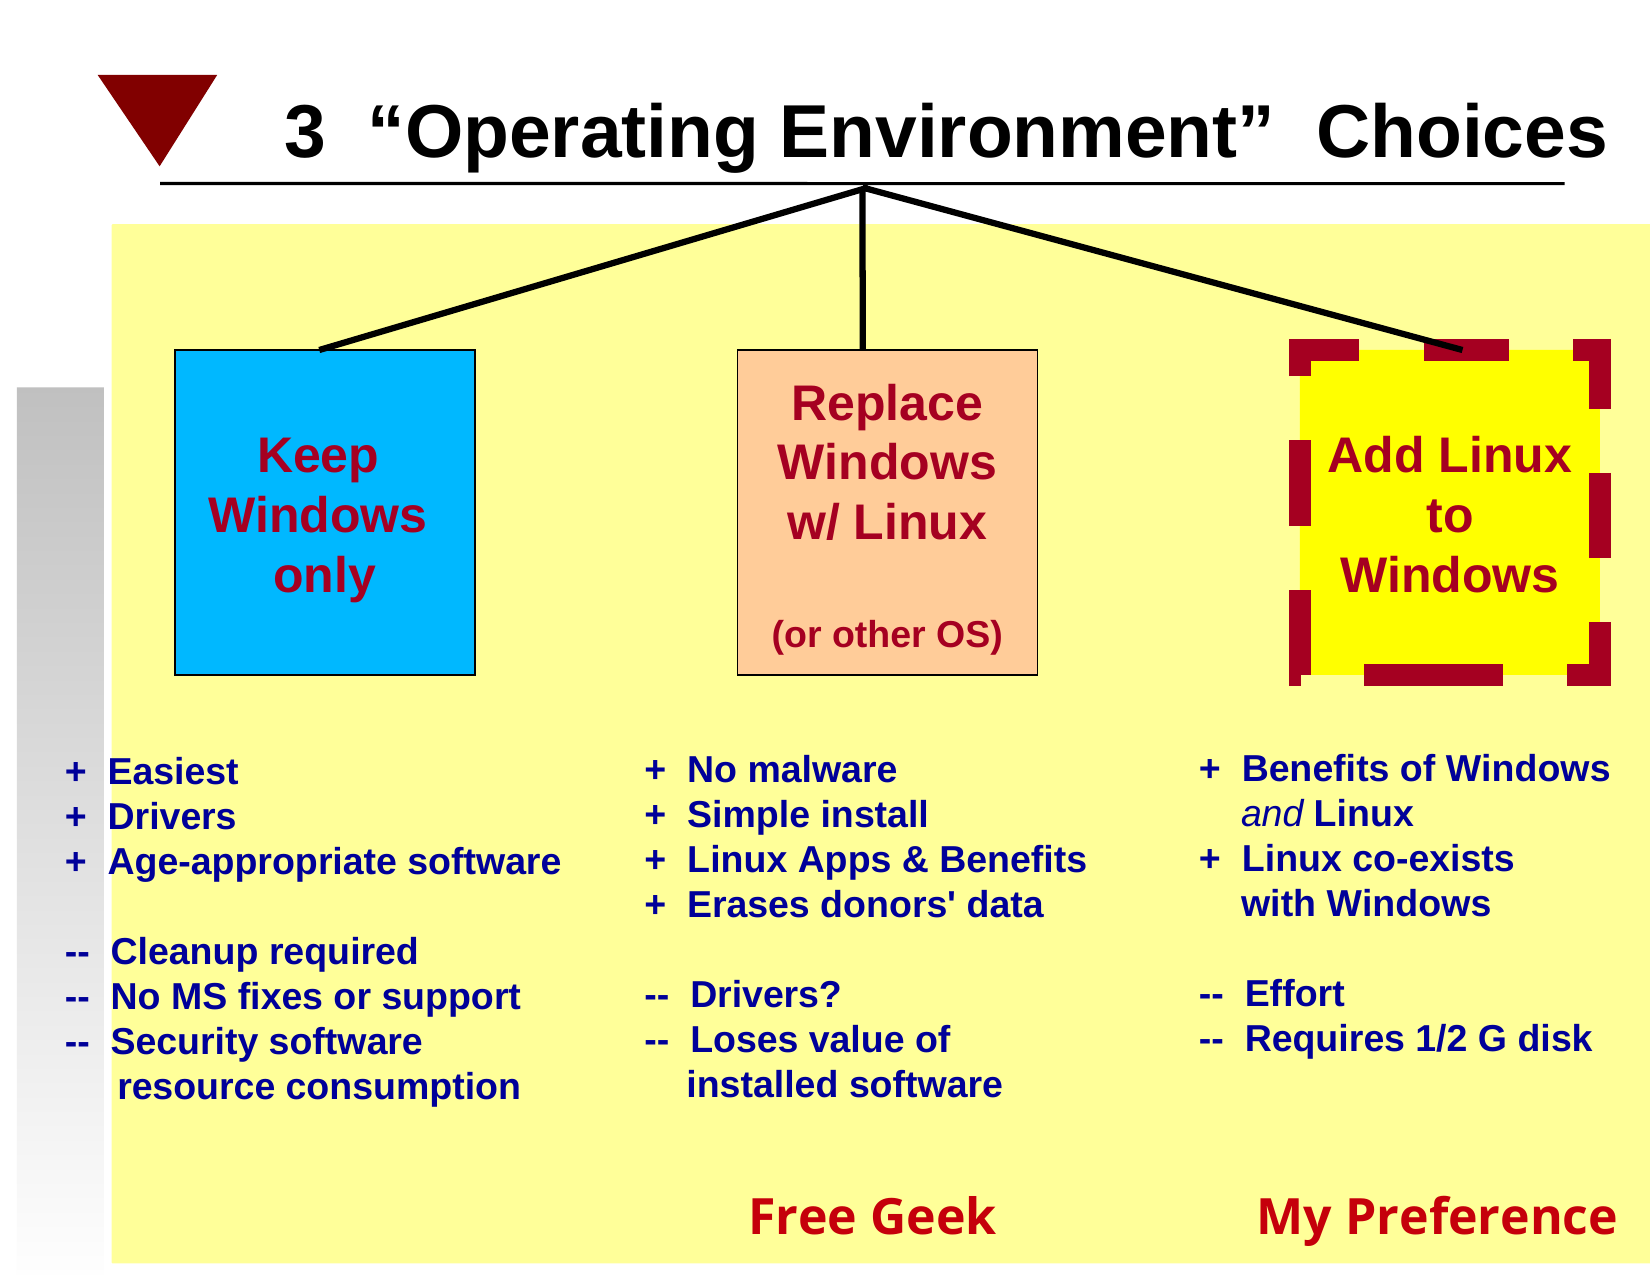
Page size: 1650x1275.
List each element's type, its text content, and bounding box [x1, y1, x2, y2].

text_box Add Linux to Windows [1299, 349, 1600, 675]
text_box My Preference [1241, 1173, 1614, 1253]
text_box + Easiest + Drivers + Age-appropriate software -- Cleanup required -- No MS fixes or support -- Security software resource consumption [49, 739, 577, 1115]
text_box Free Geek [733, 1173, 1005, 1252]
text_box Keep Windows only [174, 349, 475, 675]
text_box Replace Windows w/ Linux (or other OS)‏ [737, 349, 1038, 675]
text_box [112, 225, 1650, 1263]
text_box 3 “Operating Environment” Choices [269, 74, 1625, 181]
text_box + Benefits of Windows and Linux + Linux co-exists with Windows -- Effort -- Requires 1/2 G disk [1184, 735, 1627, 1067]
text_box + No malware + Simple install + Linux Apps & Benefits + Erases donors' data -- Drivers? -- Loses value of installed software [629, 737, 1103, 1113]
text_box [16, 387, 105, 1275]
text_box [97, 74, 218, 167]
